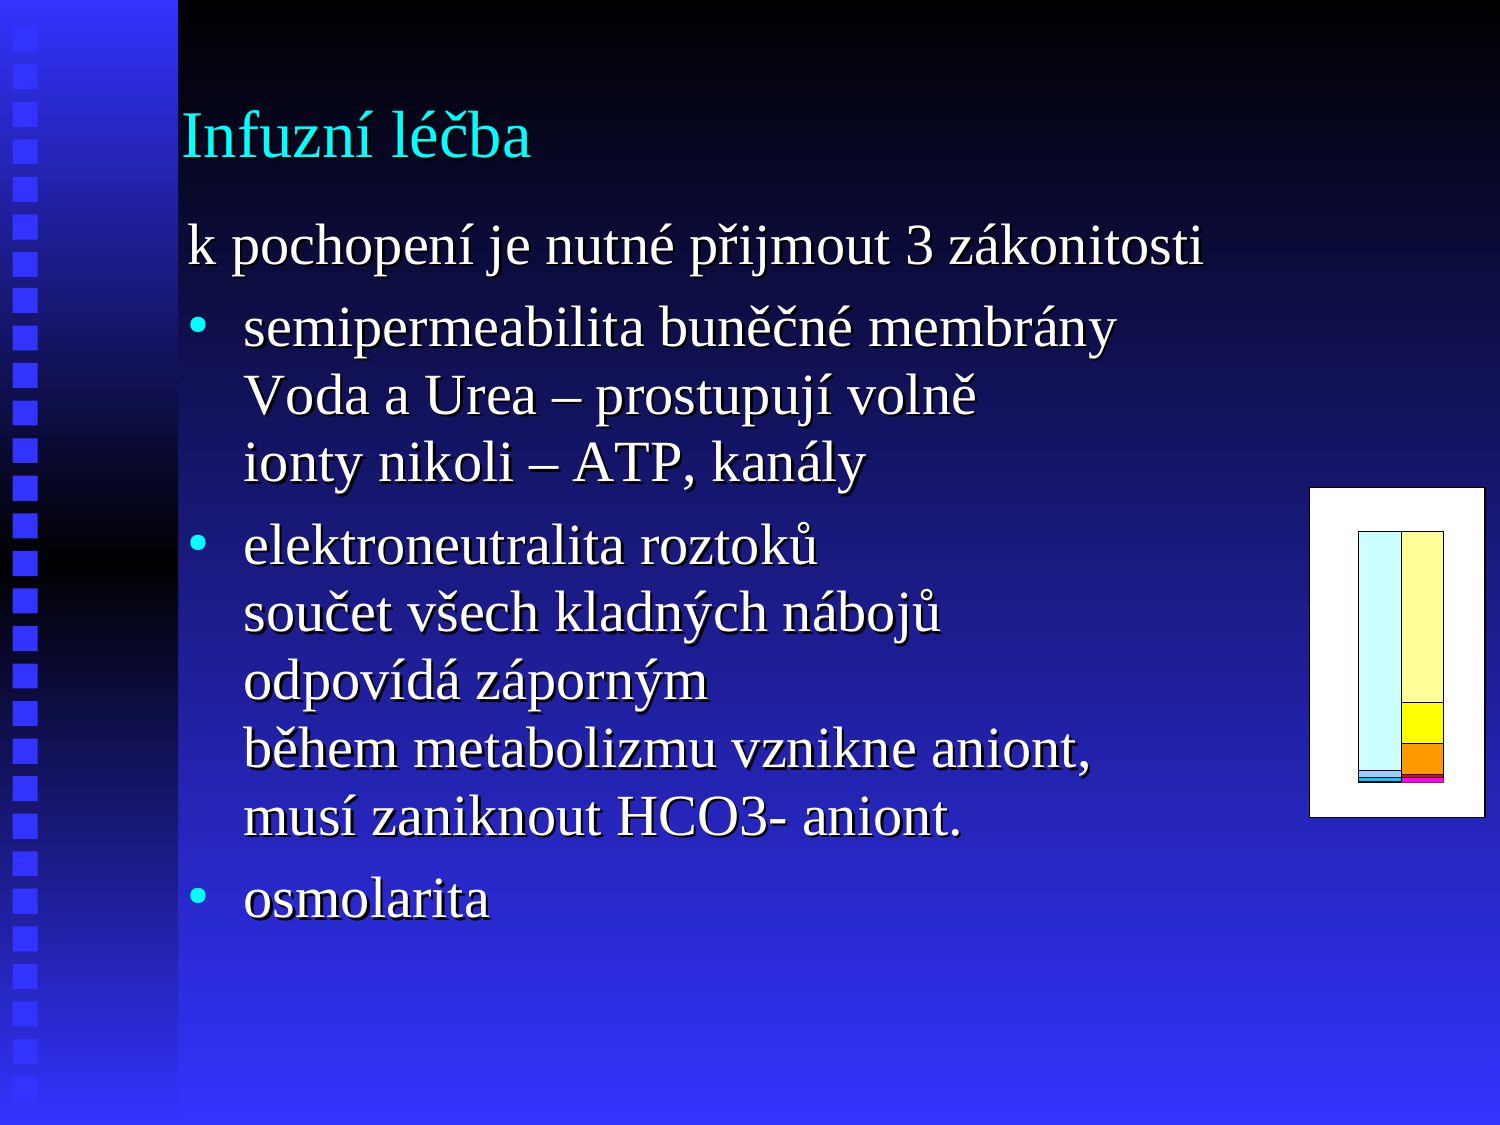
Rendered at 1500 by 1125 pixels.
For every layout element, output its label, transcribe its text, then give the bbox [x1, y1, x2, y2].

title Infuzní léčba [181, 39, 1457, 227]
text_box [1309, 487, 1486, 818]
chart [1355, 522, 1460, 814]
list k pochopení je nutné přijmout 3 zákonitosti semipermeabilita buněčné membrány Voda a Urea – prostupují volně ionty nikoli – ATP, kanály elektroneutralita roztoků součet všech kladných nábojů odpovídá záporným během metabolizmu vznikne aniont, musí zaniknout HCO3- aniont. osmolarita [187, 208, 1463, 1094]
